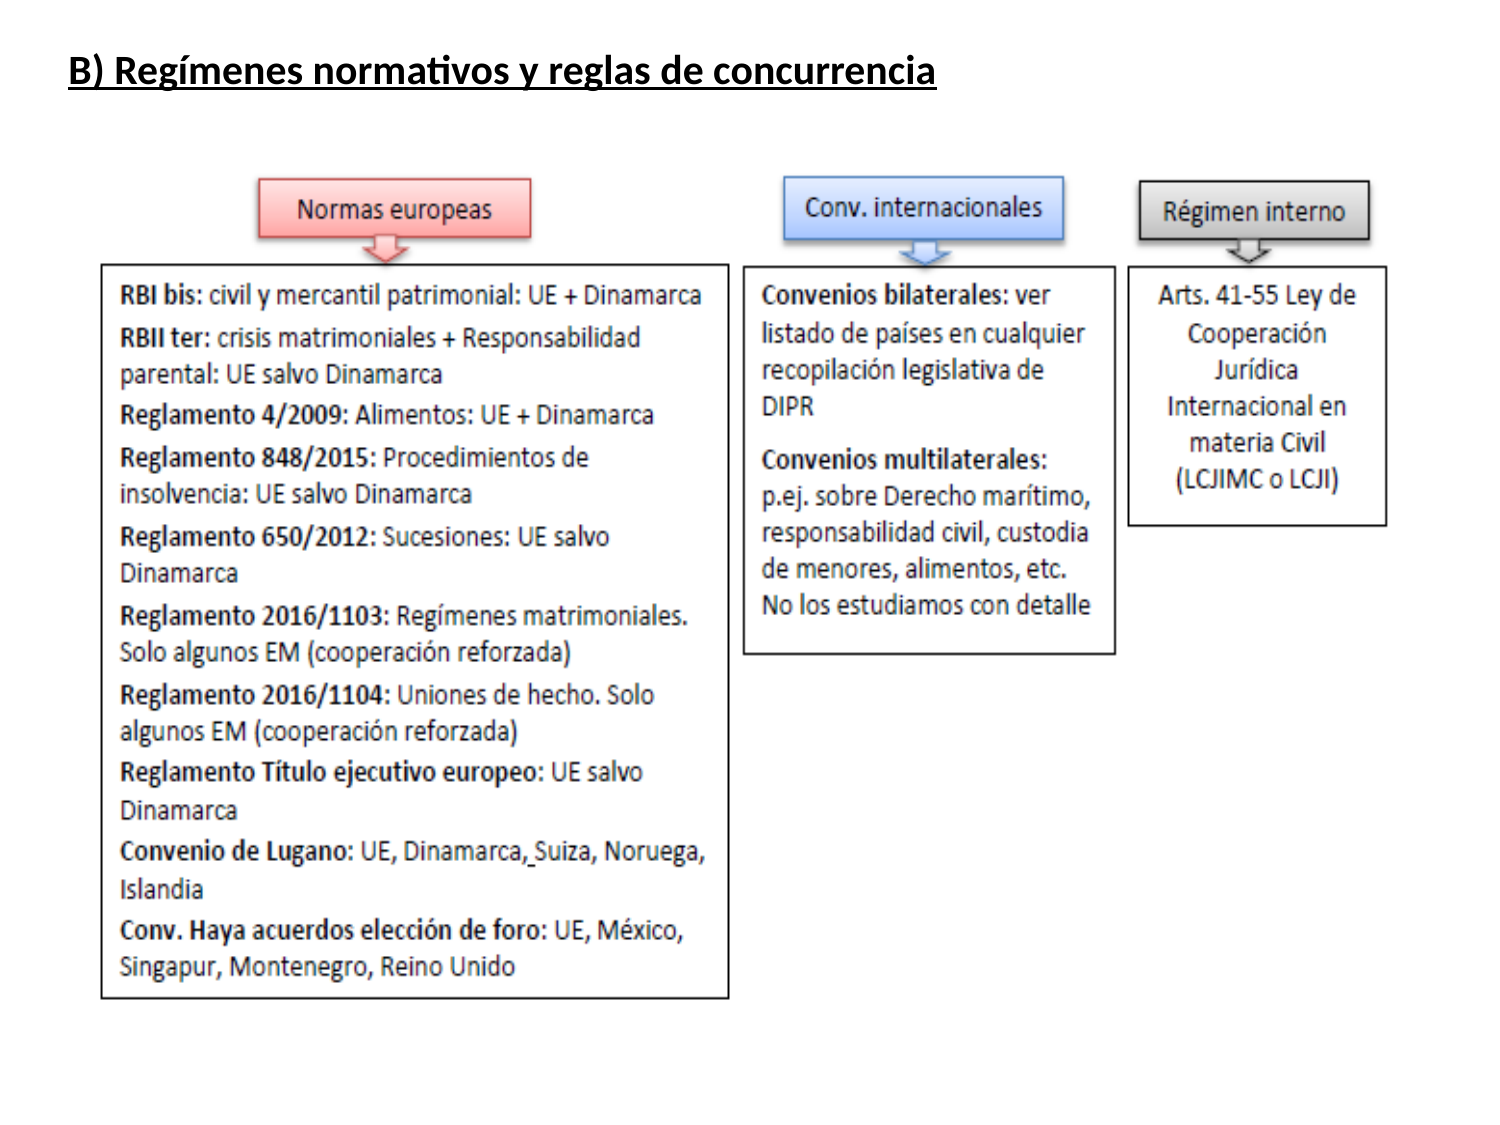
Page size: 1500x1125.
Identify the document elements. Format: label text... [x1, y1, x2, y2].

list B) Regímenes normativos y reglas de concurrencia [53, 35, 1447, 1017]
picture [53, 168, 1428, 1032]
